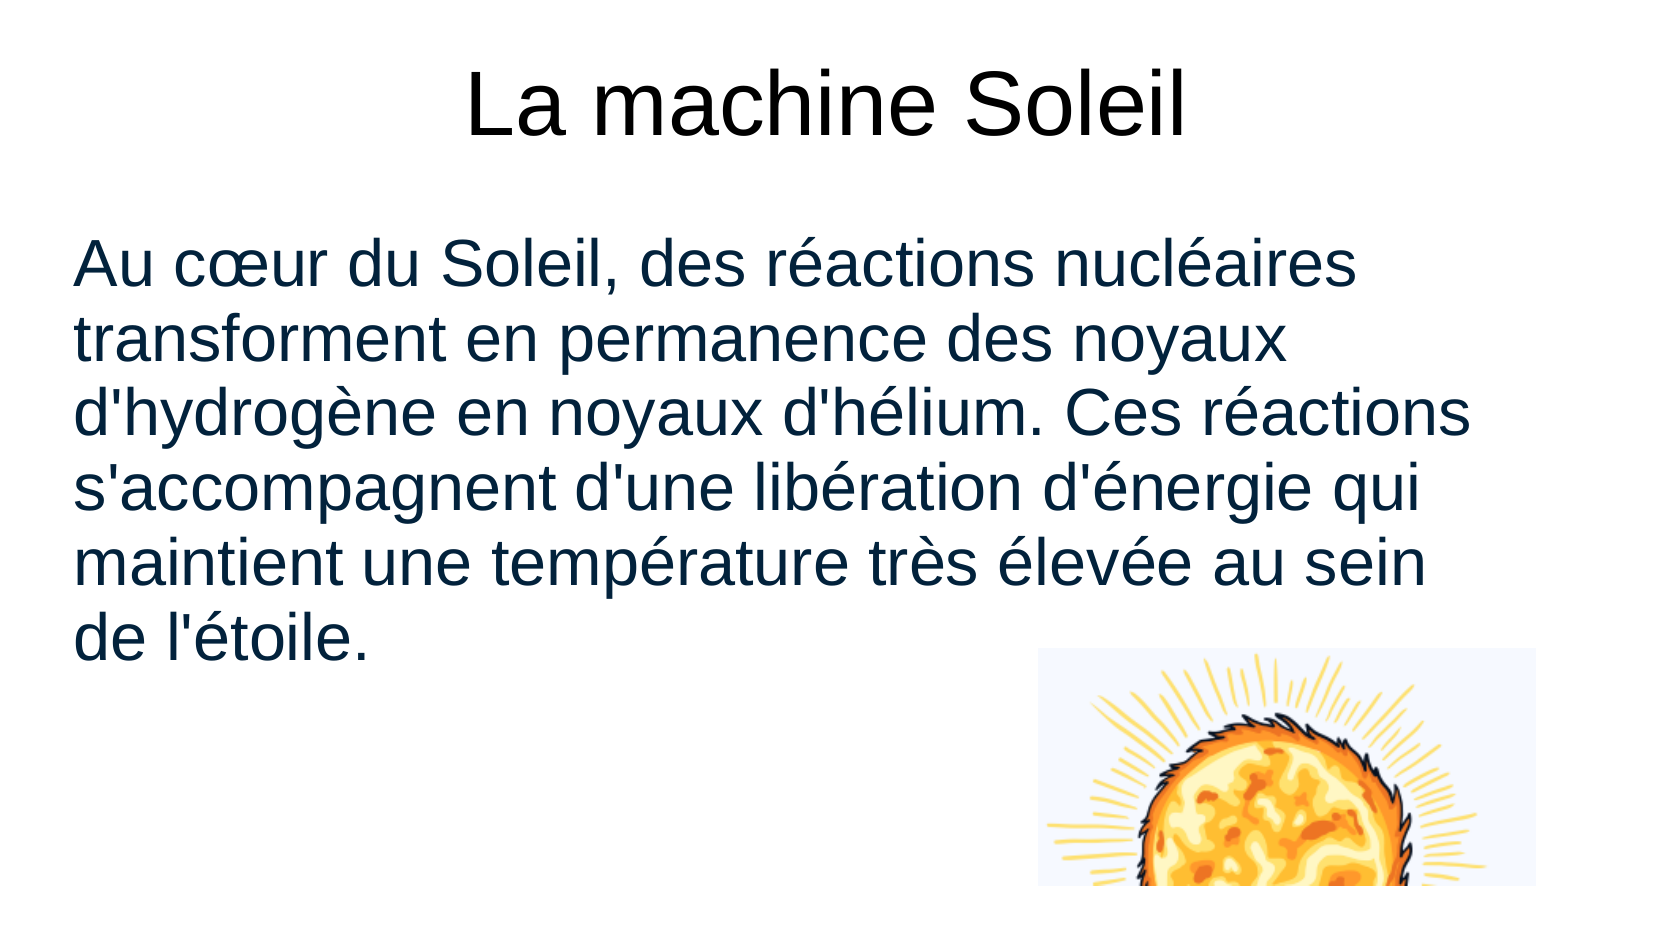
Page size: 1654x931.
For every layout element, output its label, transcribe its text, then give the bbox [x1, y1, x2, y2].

picture [1038, 648, 1536, 886]
text_box Au cœur du Soleil, des réactions nucléaires transforment en permanence des noyaux d'hydrogène en noyaux d'hélium. Ces réactions s'accompagnent d'une libération d'énergie qui maintient une température très élevée au sein de l'étoile. [59, 218, 1506, 682]
title La machine Soleil [82, 52, 1571, 155]
